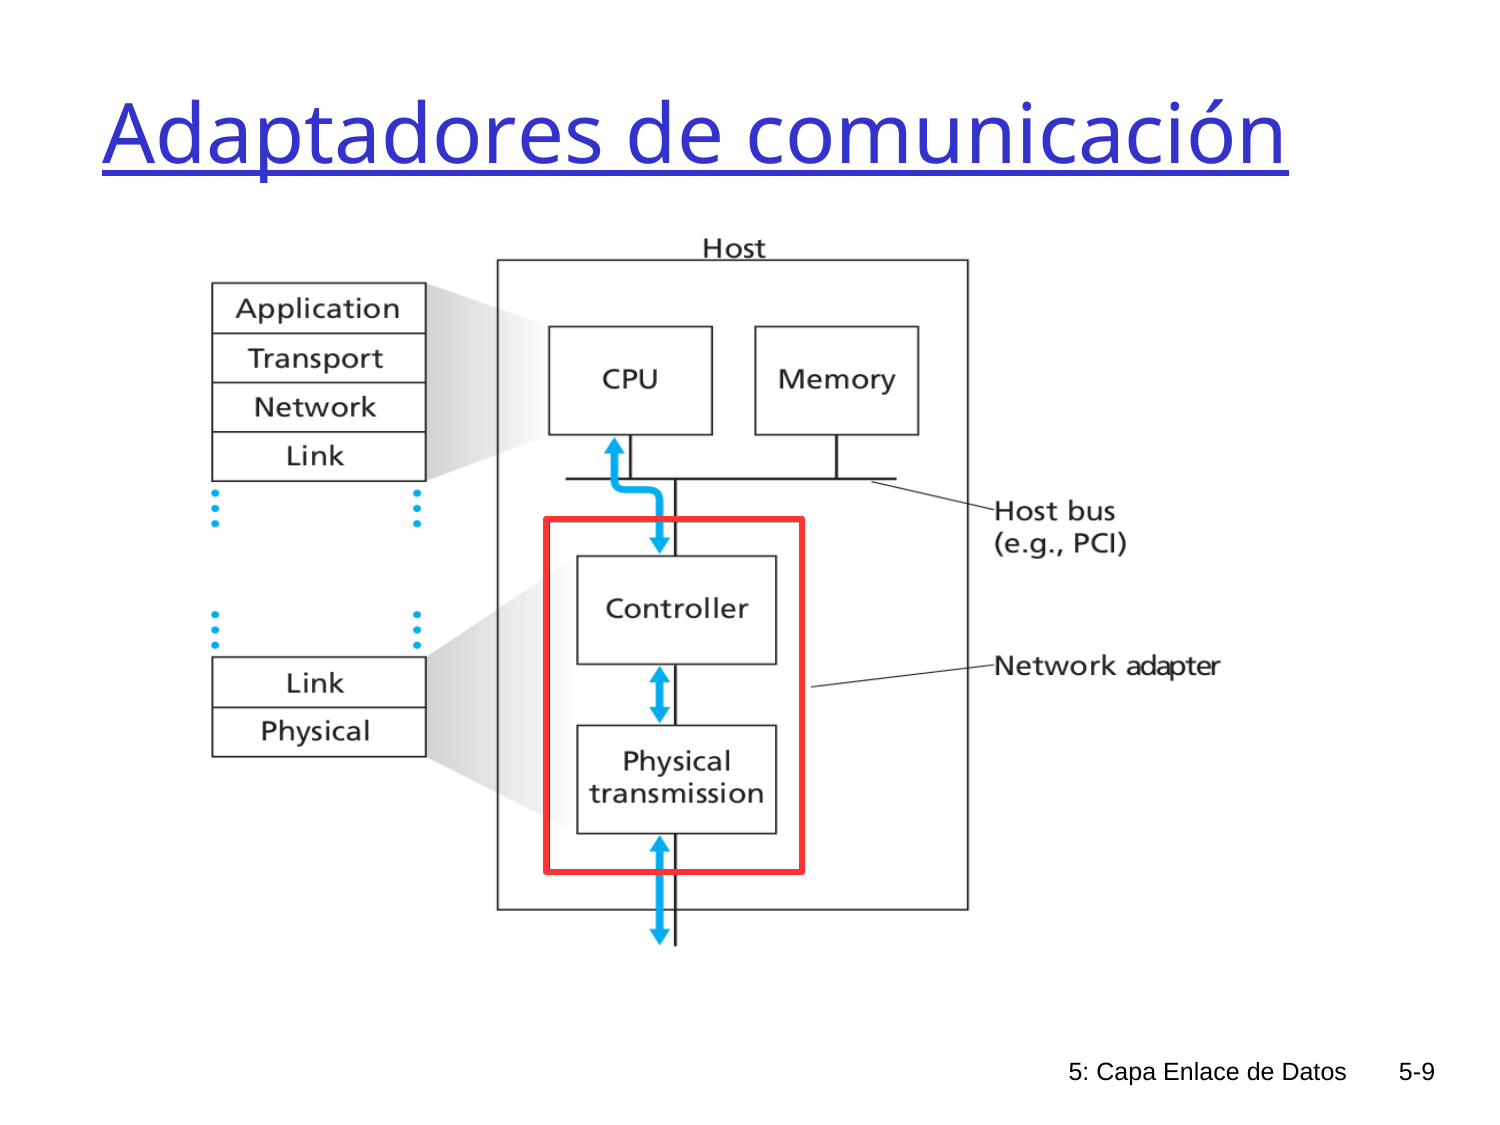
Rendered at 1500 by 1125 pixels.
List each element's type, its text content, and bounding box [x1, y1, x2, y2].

title Adaptadores de comunicación [87, 37, 1363, 225]
picture [211, 238, 1221, 947]
